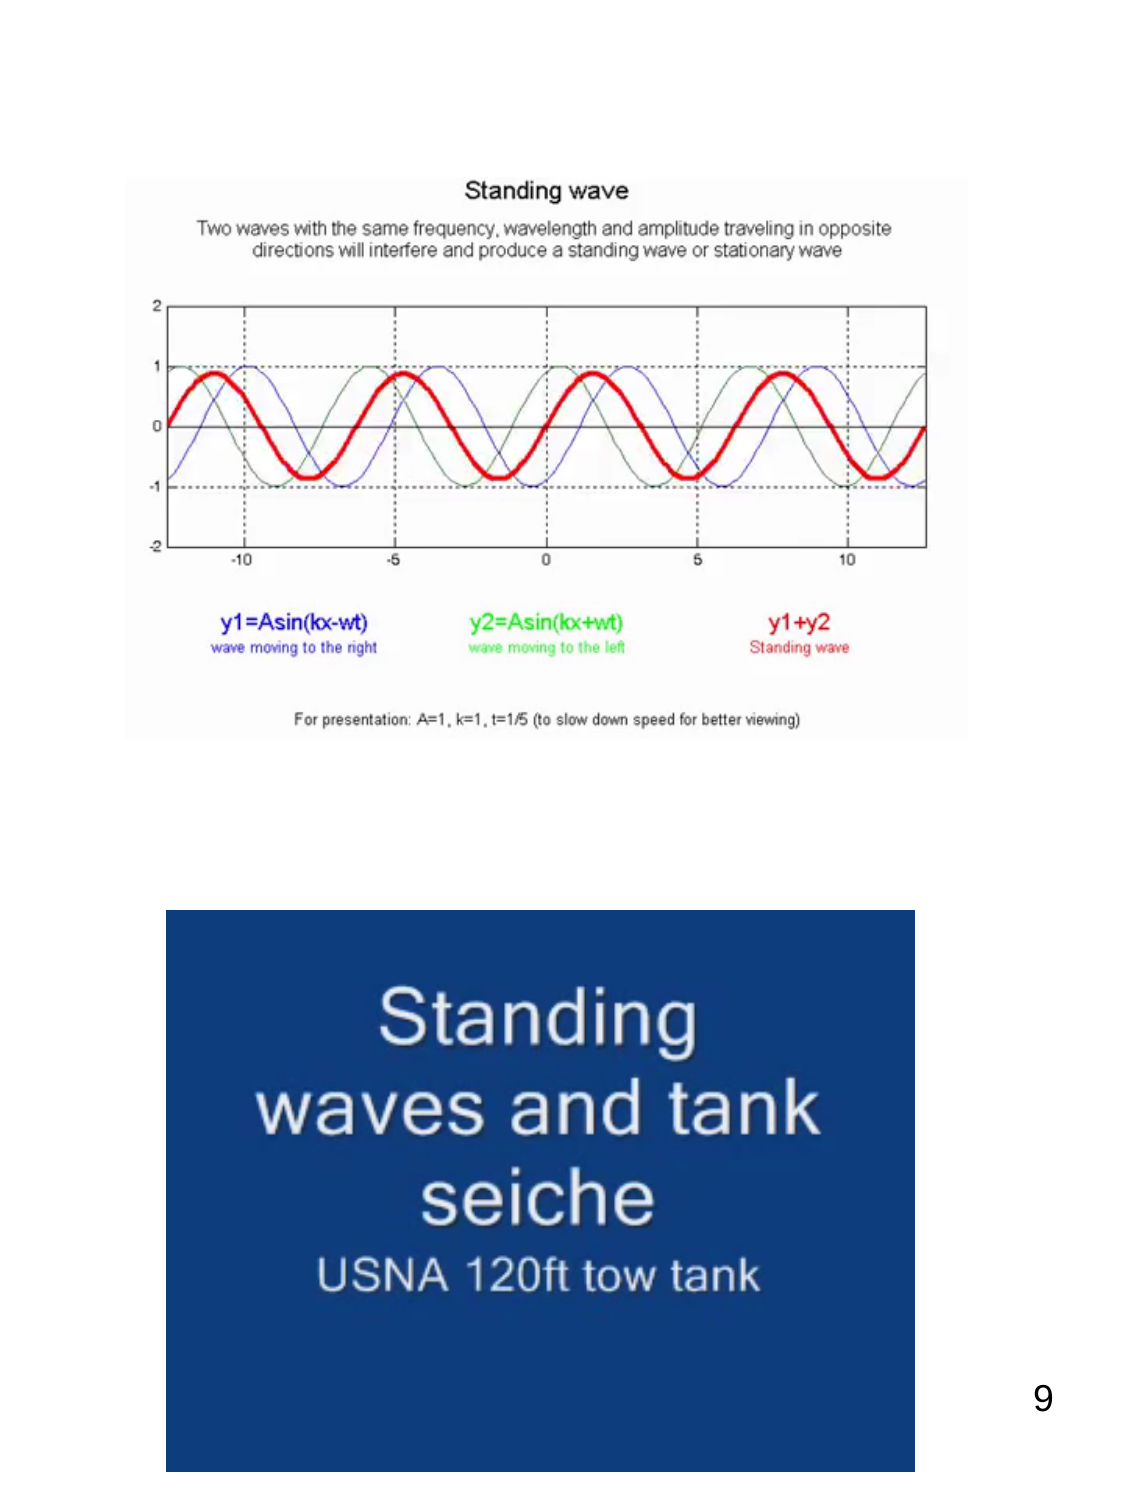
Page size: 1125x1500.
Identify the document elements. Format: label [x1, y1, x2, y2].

text_box [124, 177, 969, 740]
text_box [165, 909, 916, 1472]
